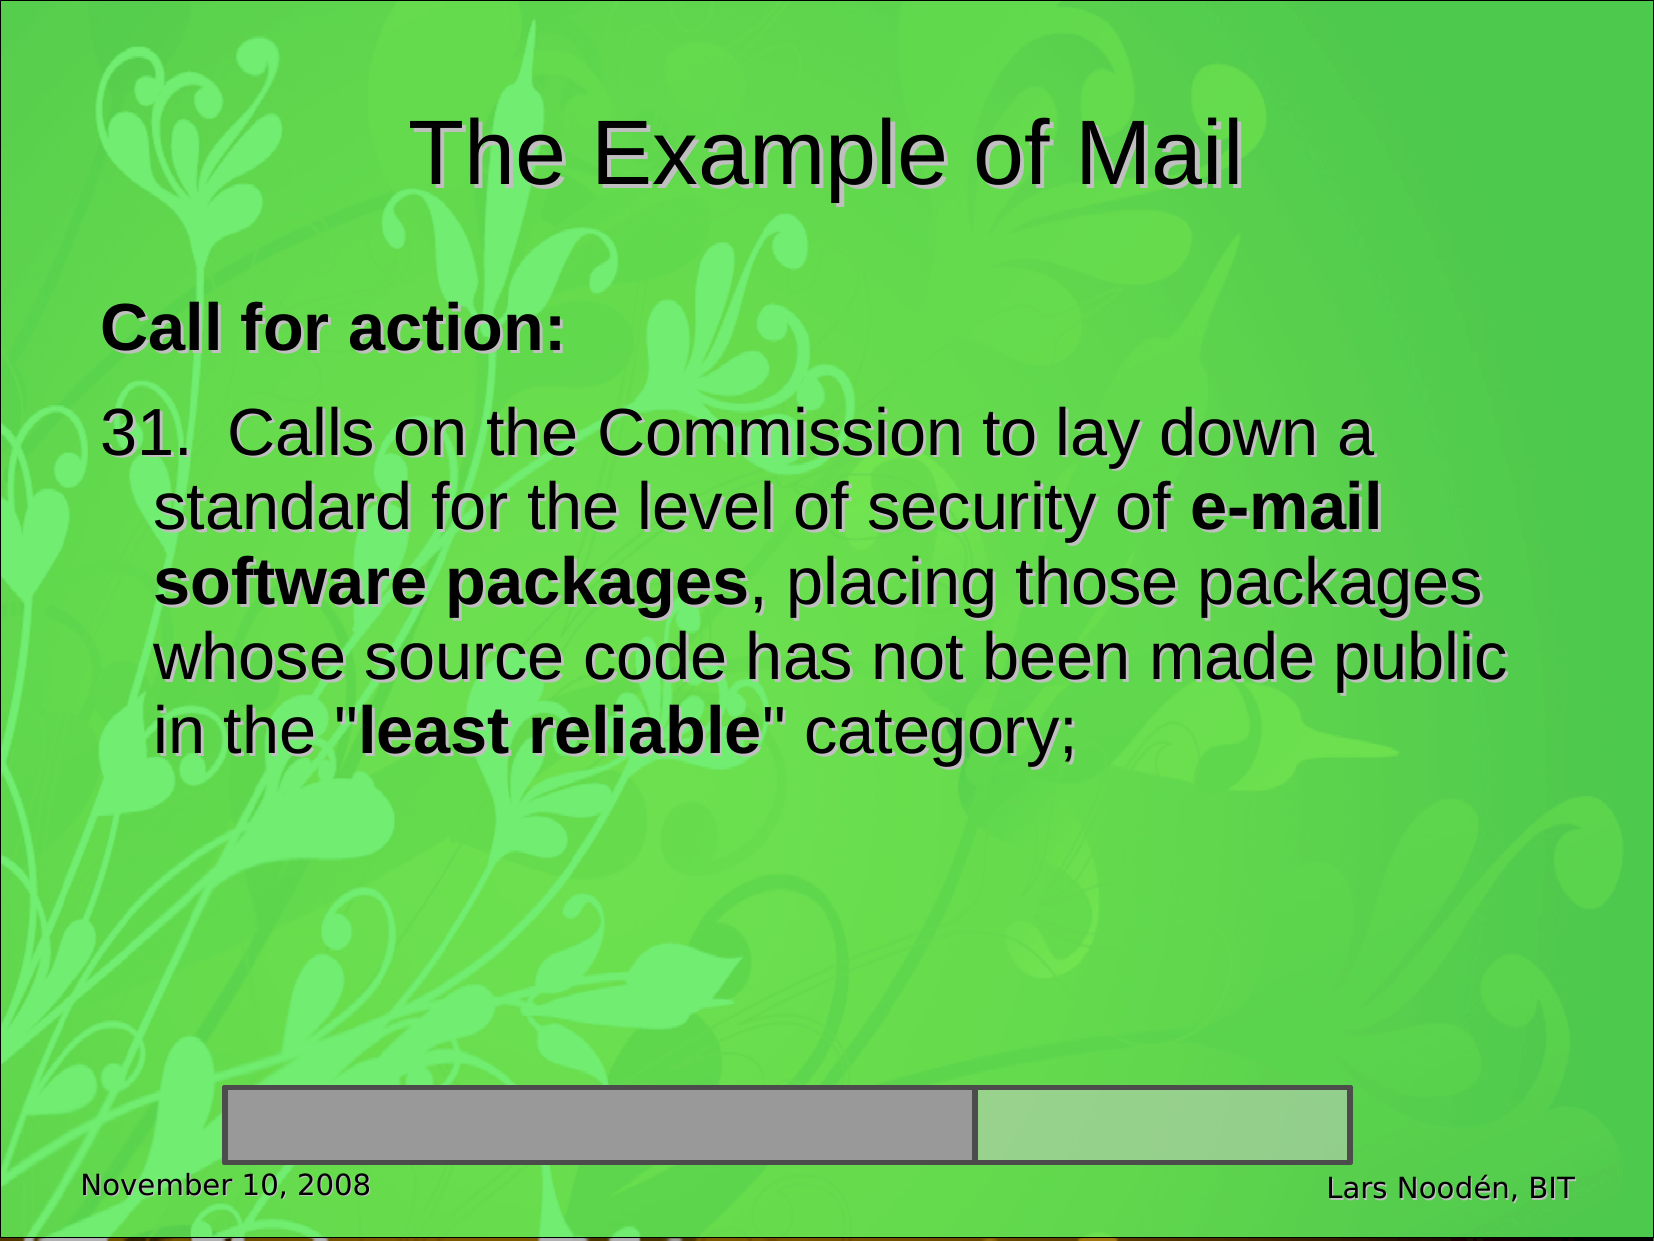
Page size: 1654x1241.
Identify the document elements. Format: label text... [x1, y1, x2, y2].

title The Example of Mail [82, 49, 1571, 257]
text_box [228, 1090, 1347, 1160]
list Call for action: 31. Calls on the Commission to lay down a standard for the level of security of e-mail software packages, placing those packages whose source code has not been made public in the "least reliable" category; [82, 290, 1571, 1109]
